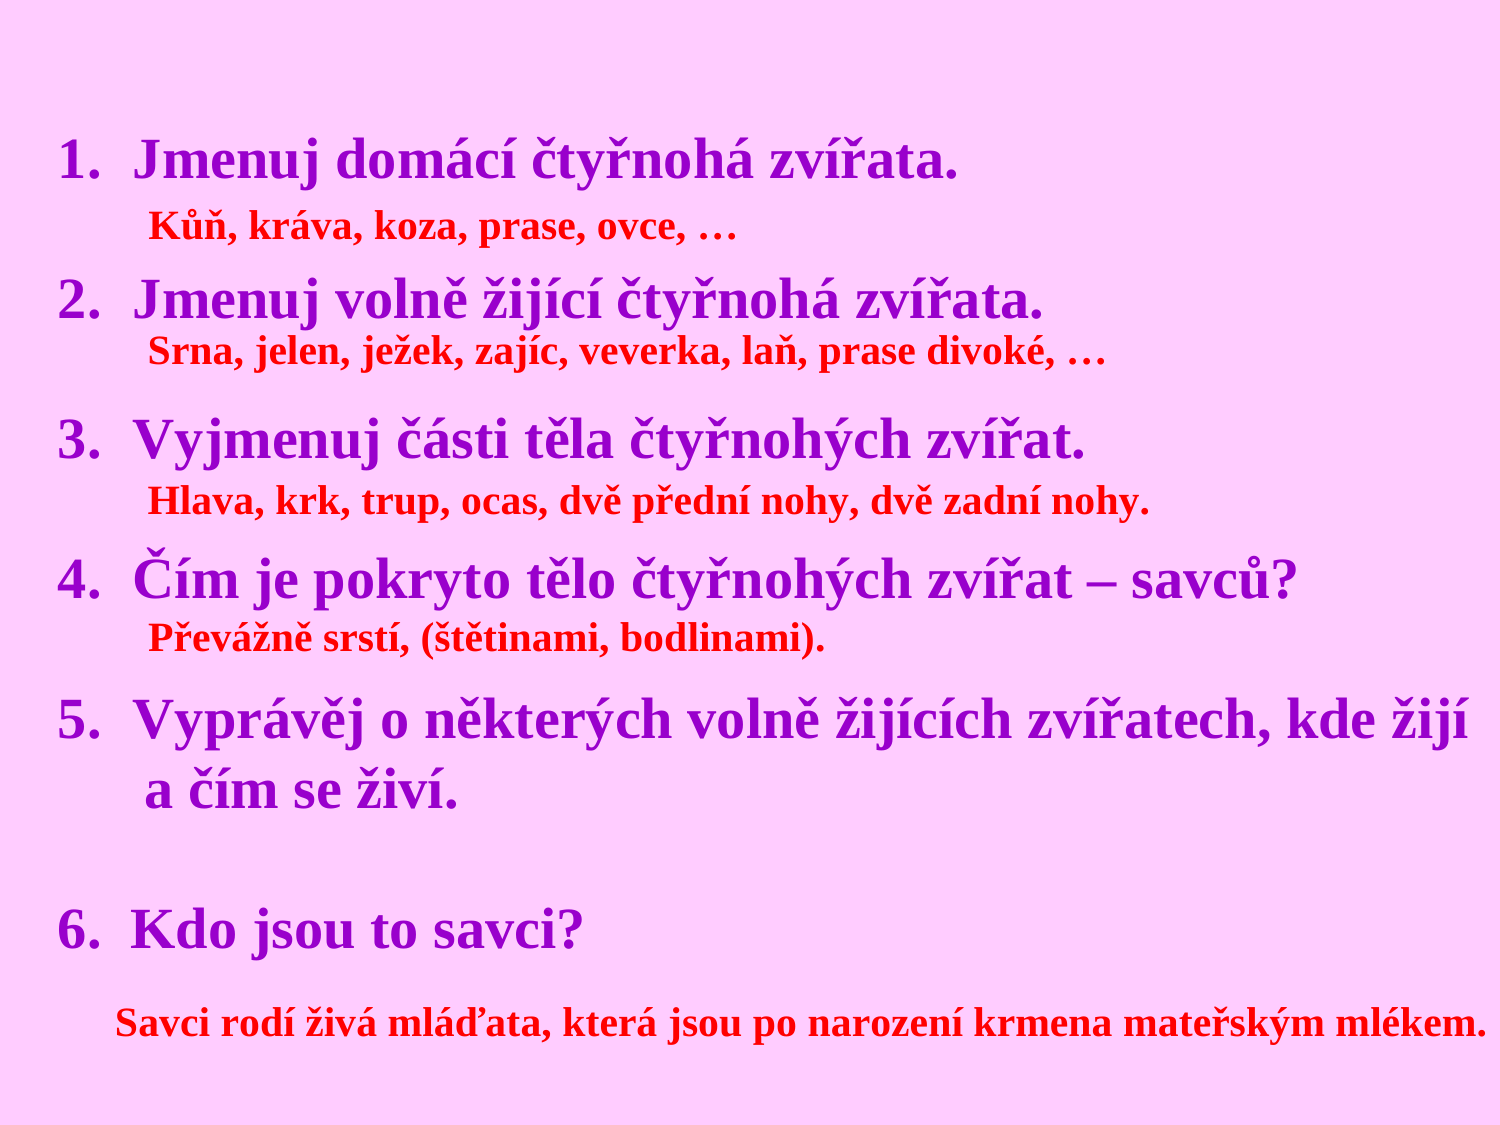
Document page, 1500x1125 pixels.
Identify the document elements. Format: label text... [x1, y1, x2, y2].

text_box Kůň, kráva, koza, prase, ovce, … [133, 189, 755, 256]
text_box Hlava, krk, trup, ocas, dvě přední nohy, dvě zadní nohy. [132, 464, 1166, 531]
text_box Převážně srstí, (štětinami, bodlinami). [133, 602, 842, 668]
text_box Srna, jelen, ježek, zajíc, veverka, laň, prase divoké, … [132, 314, 1124, 381]
text_box Savci rodí živá mláďata, která jsou po narození krmena mateřským mlékem. [100, 987, 1500, 1054]
text_box Jmenuj domácí čtyřnohá zvířata. Jmenuj volně žijící čtyřnohá zvířata. Vyjmenuj části těla čtyřnohých zvířat. Čím je pokryto tělo čtyřnohých zvířat – savců? Vyprávěj o některých volně žijících zvířatech, kde žijí a čím se živí. 6. Kdo jsou to savci? [43, 112, 1500, 968]
